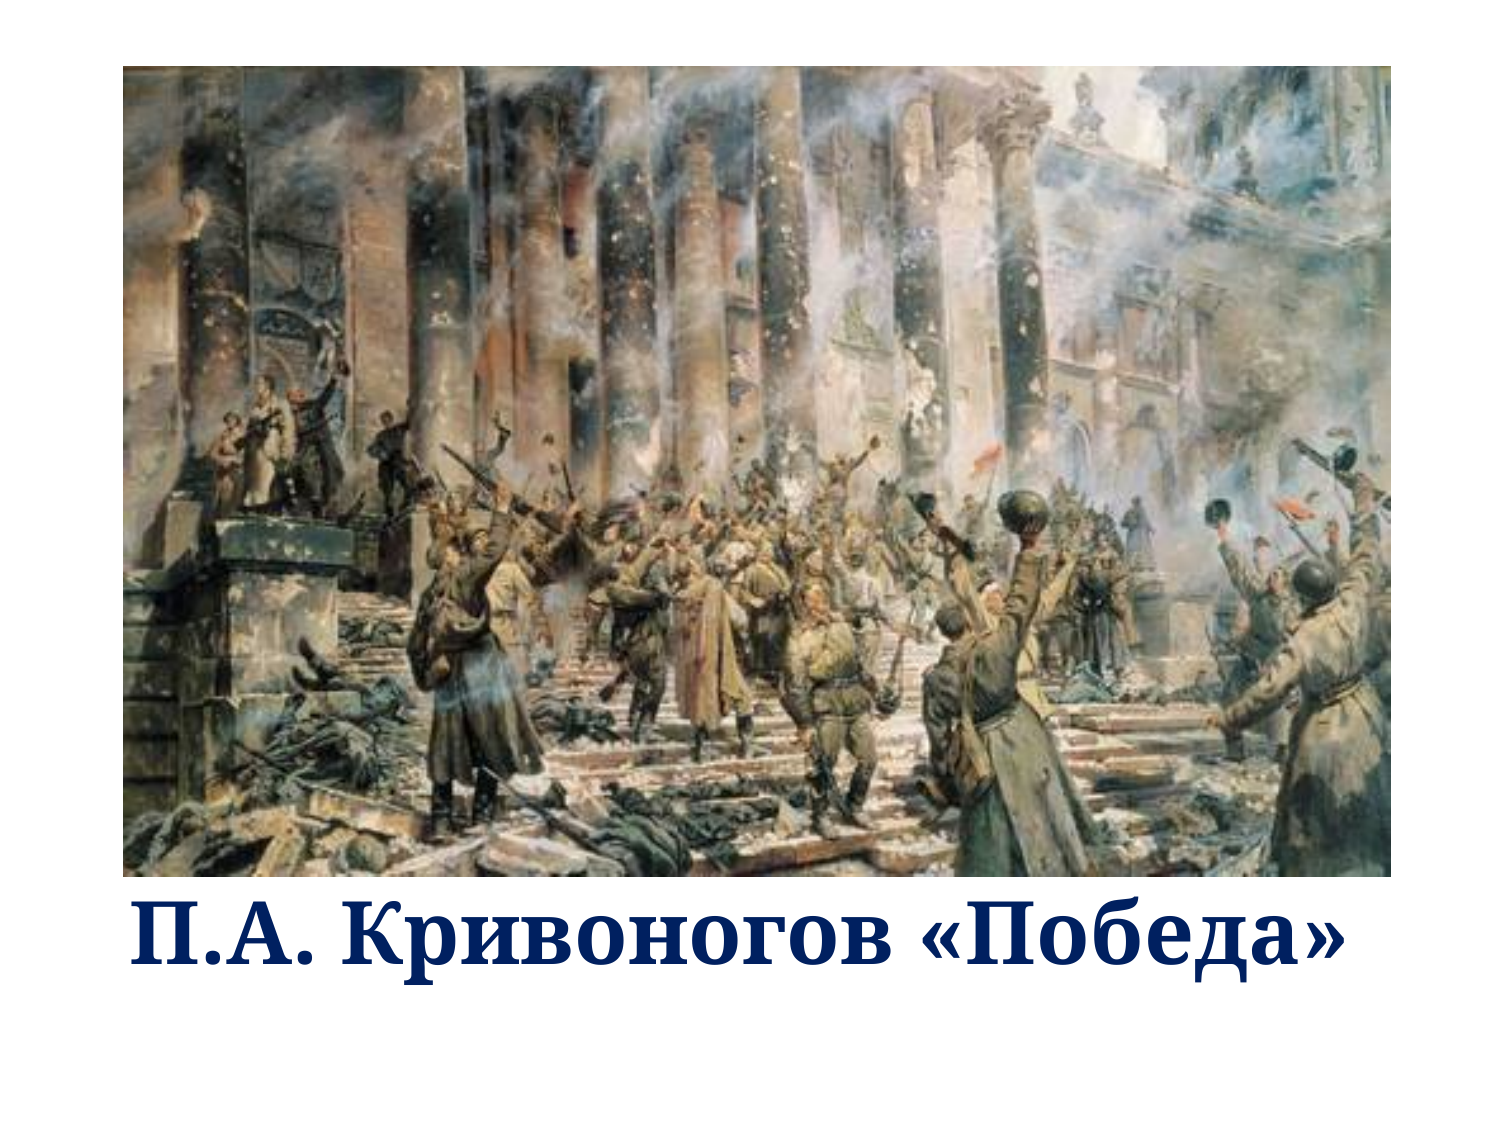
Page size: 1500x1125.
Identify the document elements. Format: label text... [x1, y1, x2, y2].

picture [123, 66, 1391, 877]
title П.А. Кривоногов «Победа» [76, 869, 1427, 1058]
